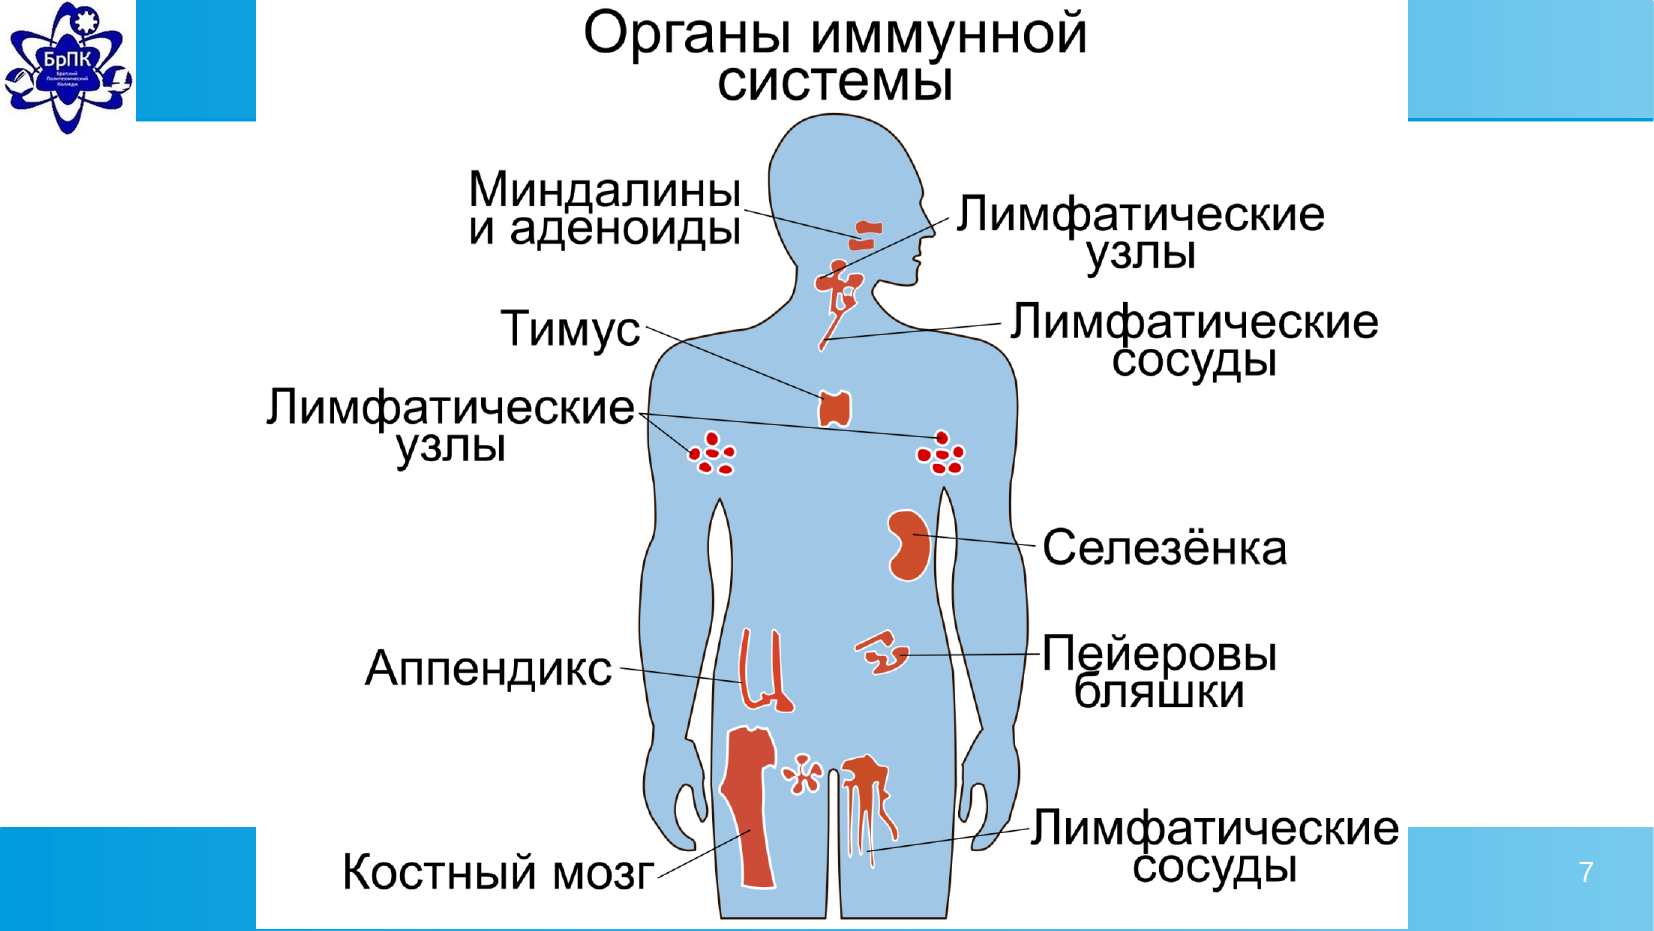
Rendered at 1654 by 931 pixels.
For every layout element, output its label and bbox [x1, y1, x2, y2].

picture [256, 0, 1408, 929]
picture [0, 0, 136, 136]
